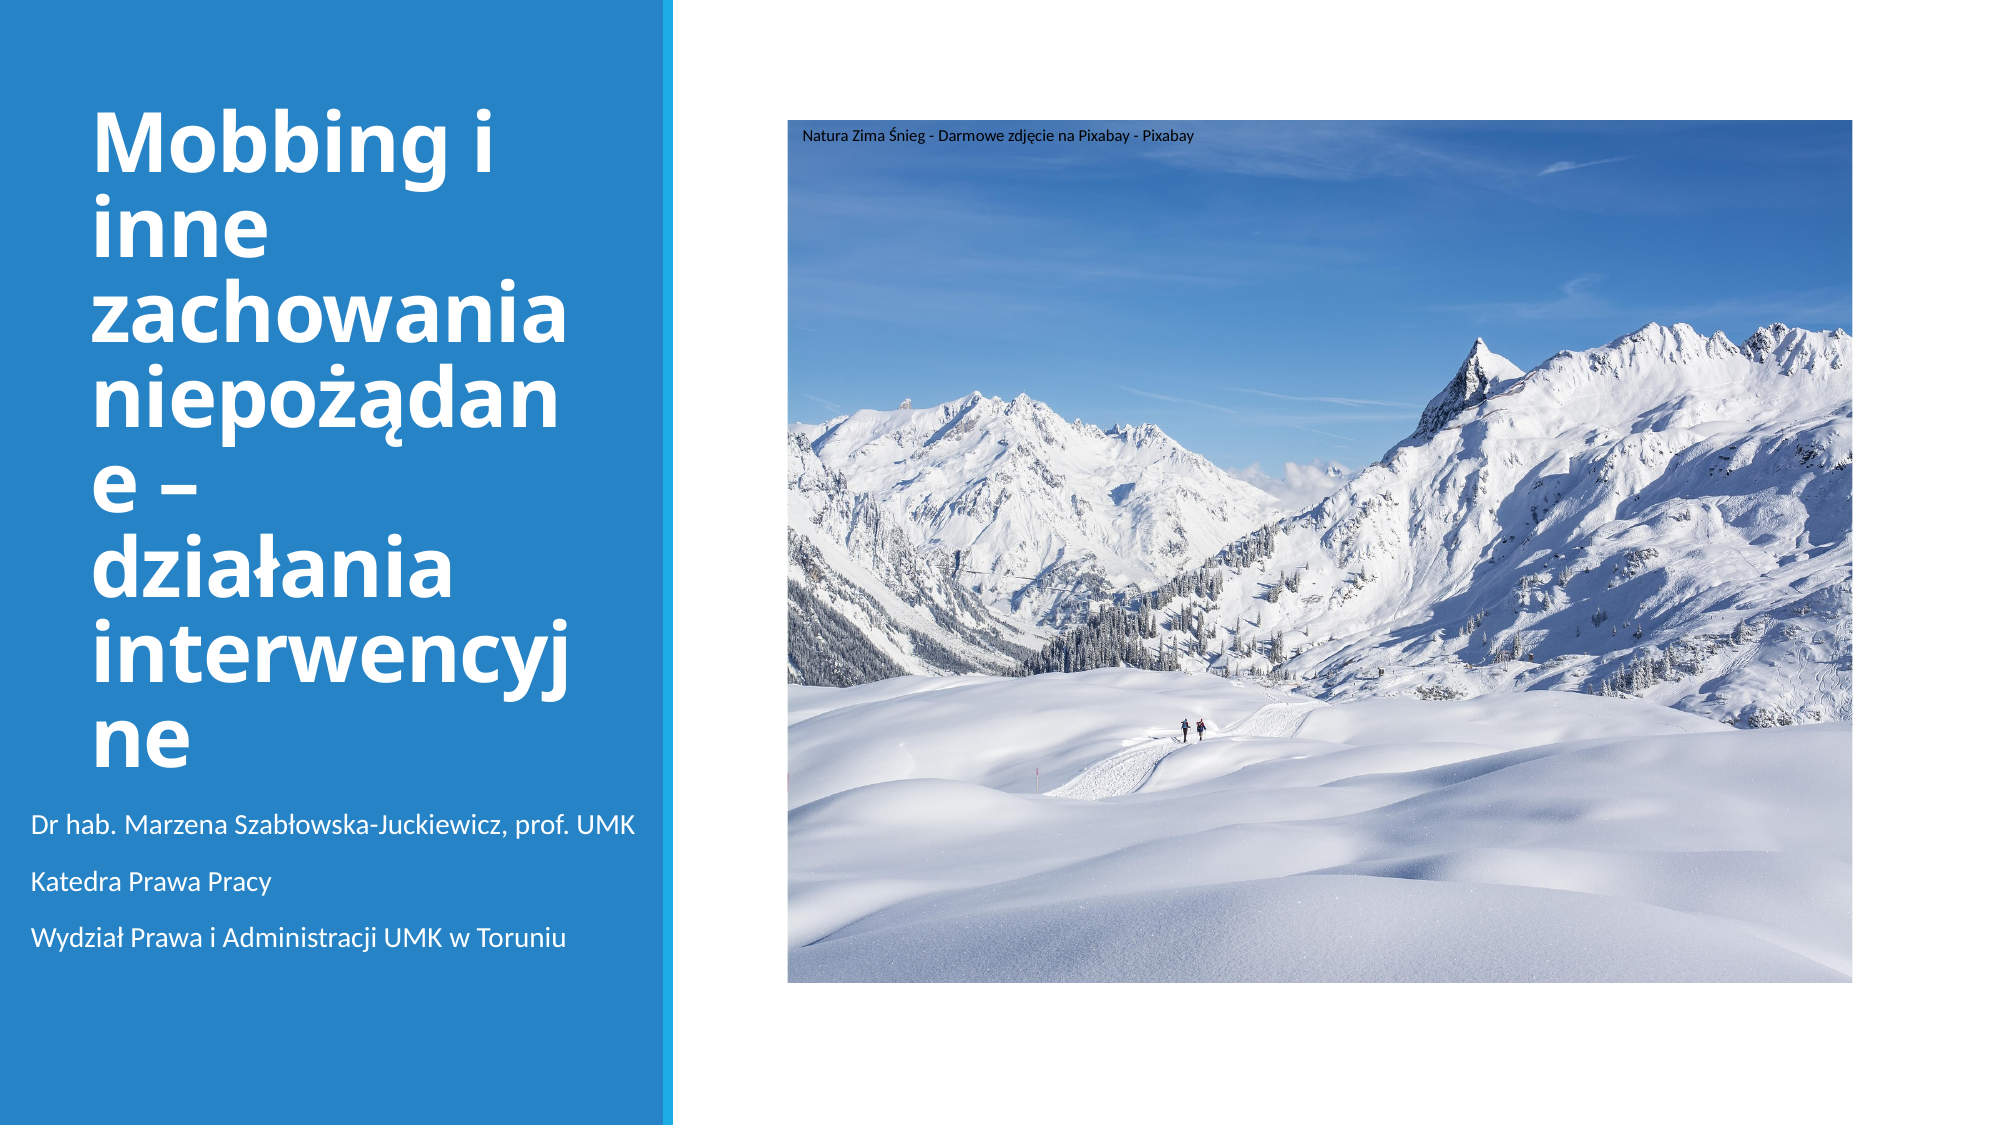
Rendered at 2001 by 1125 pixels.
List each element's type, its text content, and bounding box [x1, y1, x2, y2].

title Mobbing i inne zachowania niepożądane – działania interwencyjne [75, 97, 601, 722]
list Dr hab. Marzena Szabłowska-Juckiewicz, prof. UMK Katedra Prawa Pracy Wydział Prawa i Administracji UMK w Toruniu [15, 802, 670, 1035]
list Natura Zima Śnieg - Darmowe zdjęcie na Pixabay - Pixabay [787, 120, 1853, 983]
